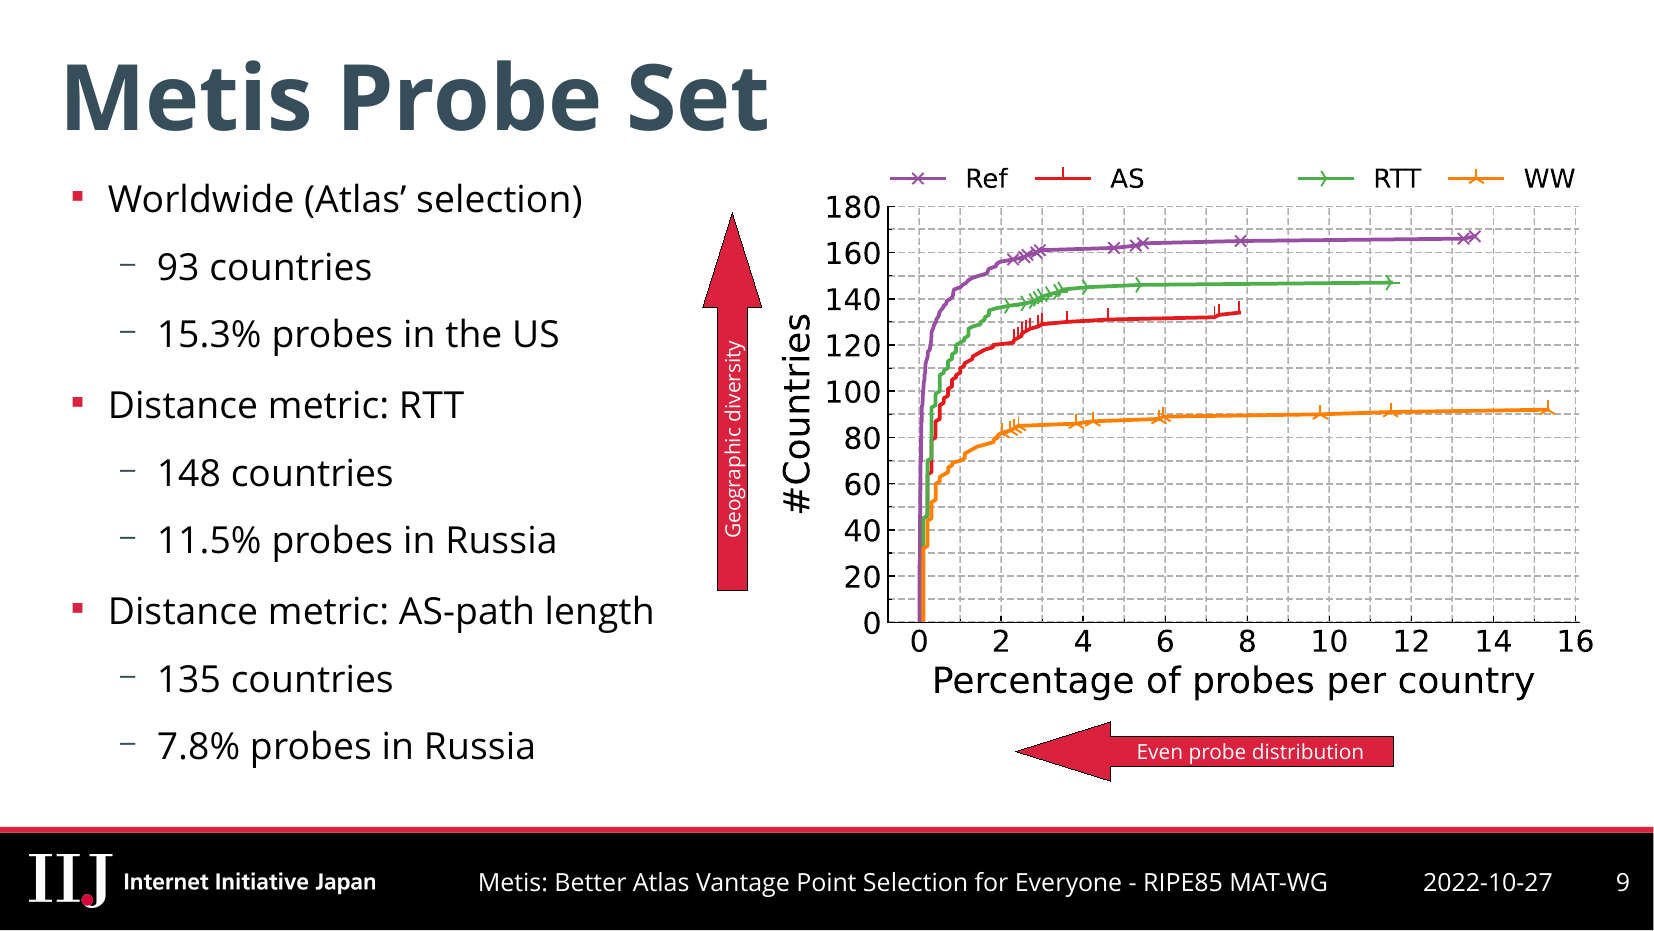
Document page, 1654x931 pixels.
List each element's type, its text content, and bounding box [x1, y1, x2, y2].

text_box [717, 554, 748, 591]
text_box Even probe distribution [1121, 729, 1380, 774]
title Metis Probe Set [59, 17, 1548, 173]
text_box [703, 212, 762, 325]
text_box [1380, 736, 1394, 767]
picture [767, 153, 1609, 715]
text_box Geographic diversity [710, 325, 754, 554]
text_box [1015, 721, 1121, 782]
list Worldwide (Atlas’ selection) 93 countries 15.3% probes in the US Distance metric: RTT 148 countries 11.5% probes in Russia Distance metric: AS-path length 135 countries 7.8% probes in Russia [59, 173, 703, 774]
picture [29, 854, 375, 908]
